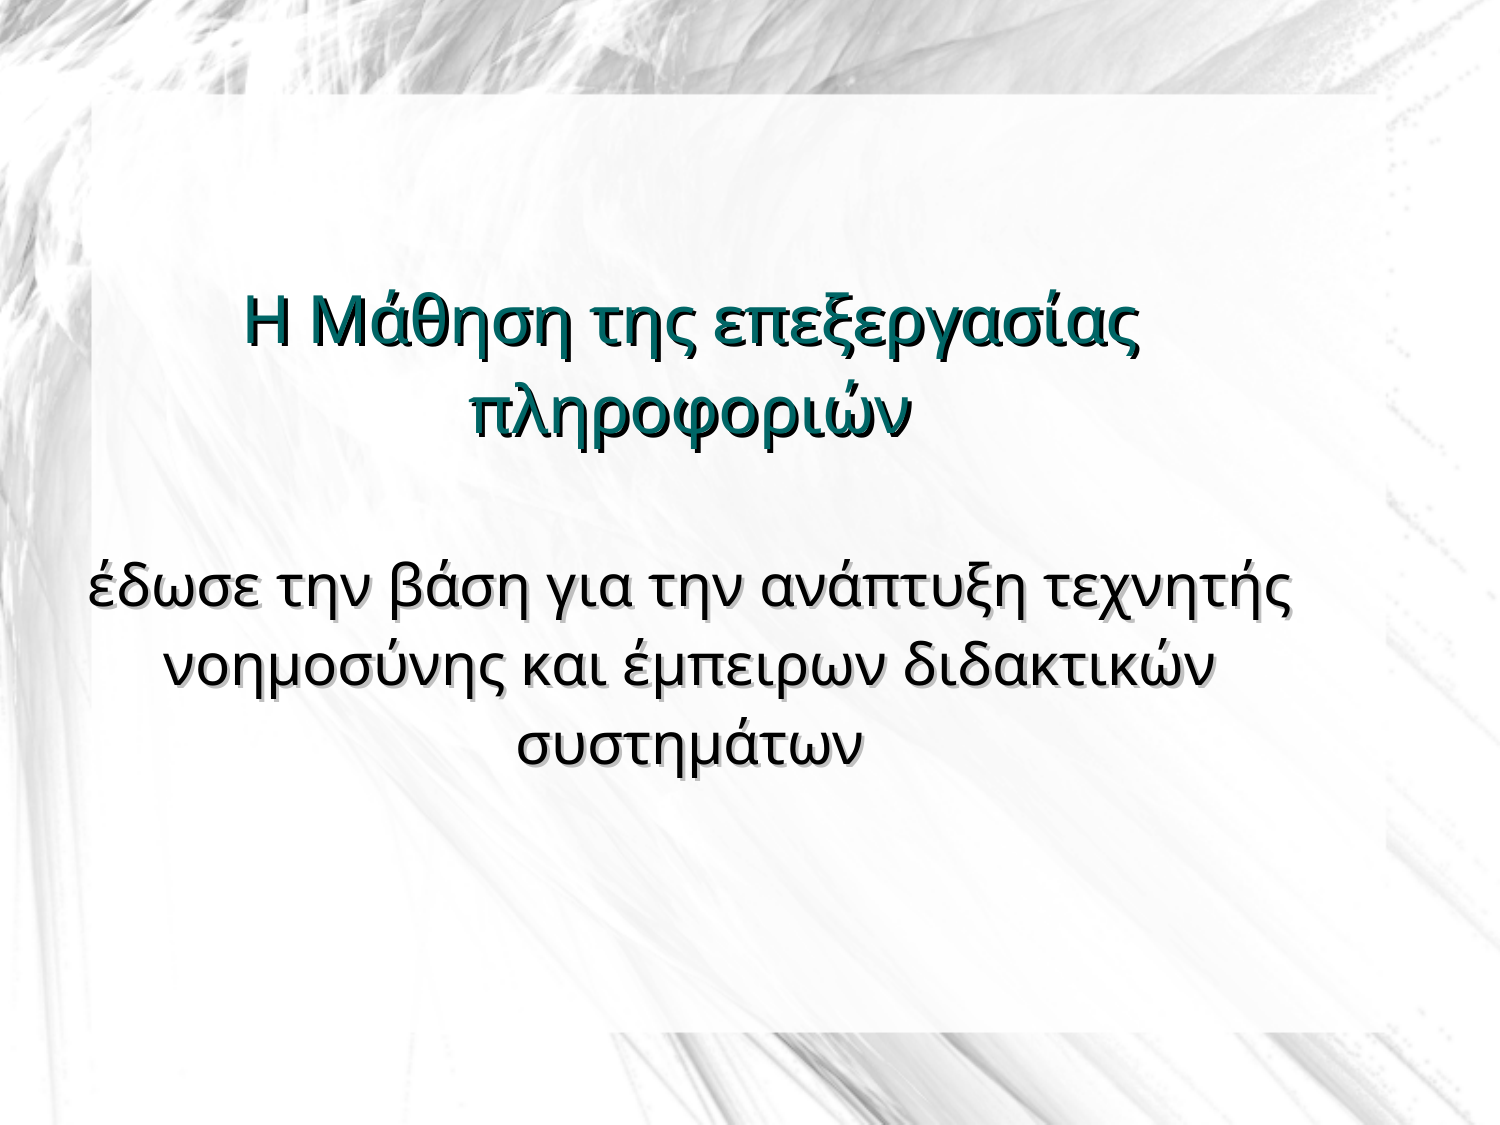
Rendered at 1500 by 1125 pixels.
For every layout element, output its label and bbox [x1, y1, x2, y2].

picture [0, 0, 1500, 1125]
subtitle [60, 236, 1379, 881]
